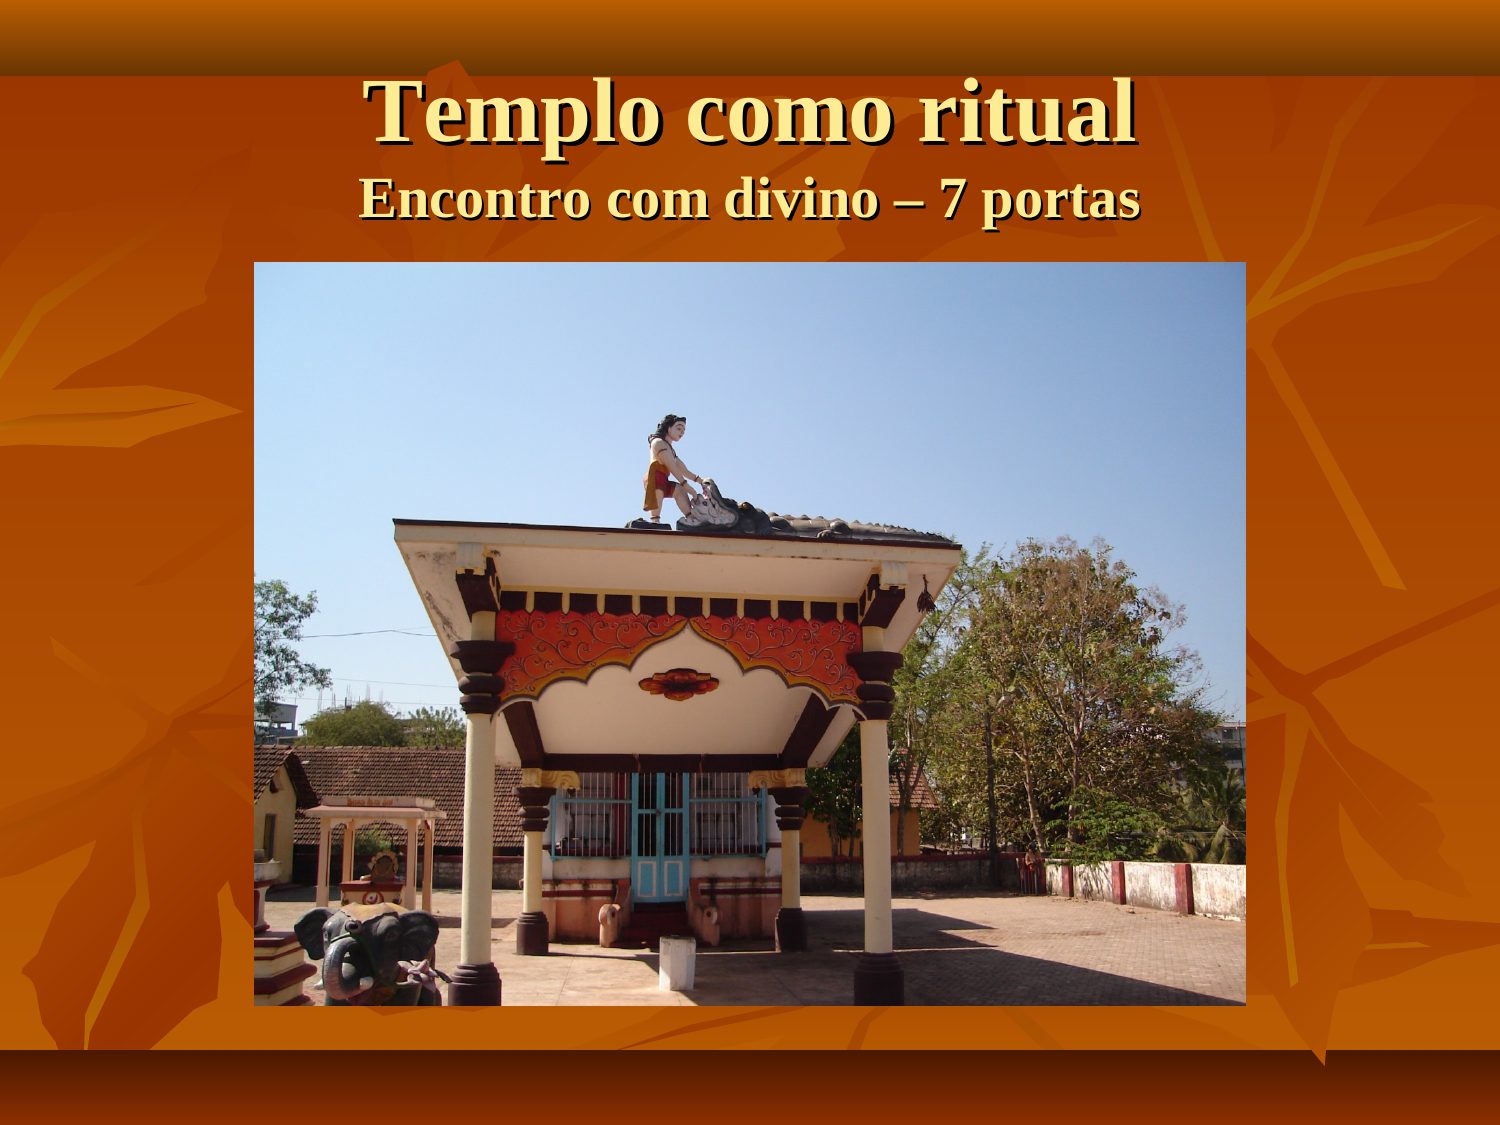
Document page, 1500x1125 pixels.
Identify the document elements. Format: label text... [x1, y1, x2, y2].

title Templo como ritual Encontro com divino – 7 portas [75, 41, 1426, 237]
text_box [254, 262, 1246, 1006]
